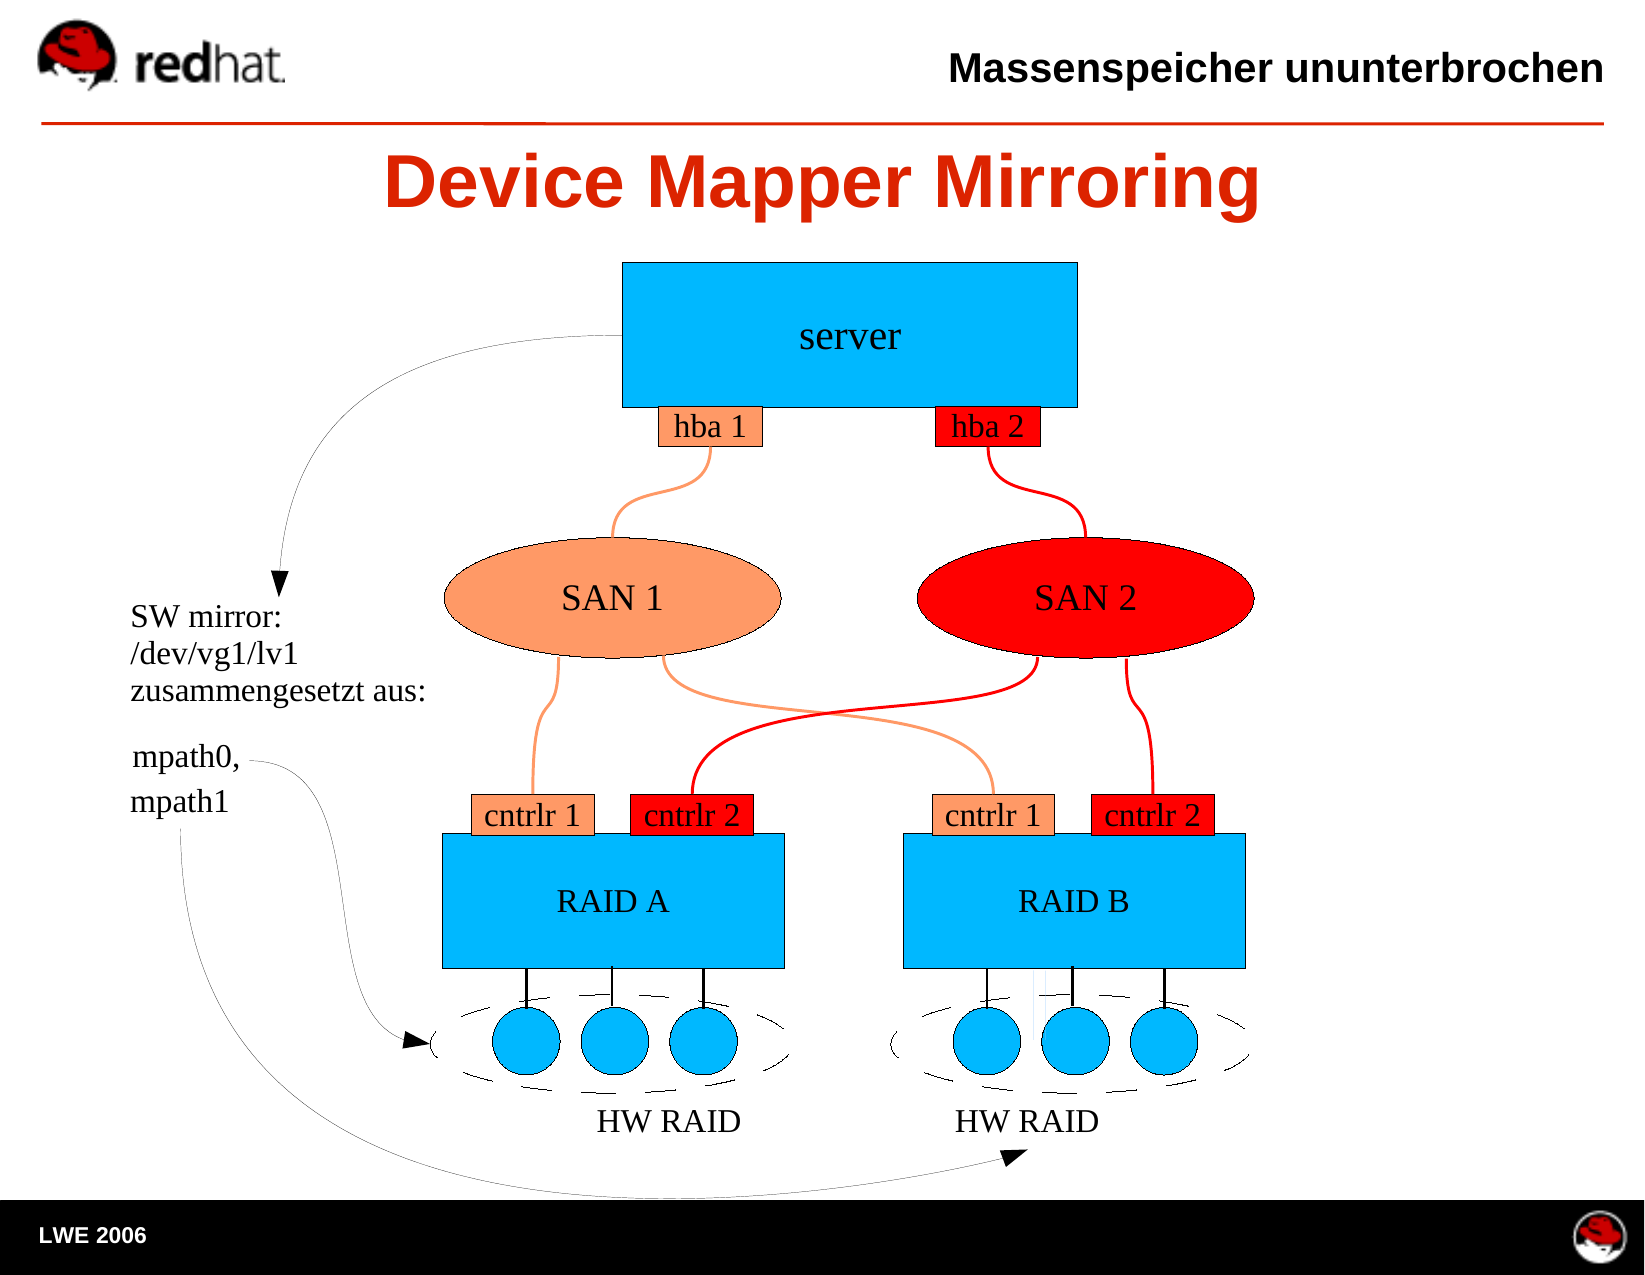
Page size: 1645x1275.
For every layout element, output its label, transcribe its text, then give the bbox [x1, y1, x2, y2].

text_box Device Mapper Mirroring [383, 139, 1513, 233]
text_box SW mirror: /dev/vg1/lv1 zusammengesetzt aus: [130, 597, 428, 737]
text_box RAID A [442, 833, 785, 969]
text_box [953, 1007, 1021, 1075]
text_box HW RAID [954, 1103, 1101, 1150]
picture [1568, 1207, 1632, 1270]
text_box [669, 1007, 738, 1075]
text_box SAN 1 [444, 537, 782, 659]
text_box [0, 1200, 1645, 1275]
text_box Massenspeicher ununterbrochen [959, 45, 1605, 98]
text_box cntrlr 1 [471, 794, 595, 836]
text_box mpath1 [130, 782, 231, 829]
text_box [581, 996, 649, 1075]
text_box [492, 1007, 561, 1075]
text_box [1130, 1007, 1198, 1076]
text_box cntrlr 1 [932, 794, 1055, 836]
text_box cntrlr 2 [1091, 794, 1215, 836]
text_box LWE 2006 [38, 1222, 382, 1252]
text_box cntrlr 2 [630, 794, 754, 836]
text_box server [622, 262, 1078, 408]
text_box hba 2 [935, 406, 1041, 447]
text_box HW RAID [596, 1103, 743, 1150]
text_box [1041, 970, 1110, 1075]
text_box SAN 2 [917, 537, 1255, 659]
text_box RAID B [903, 833, 1246, 969]
text_box mpath0, [132, 737, 250, 784]
text_box hba 1 [658, 406, 763, 447]
picture [36, 17, 285, 102]
